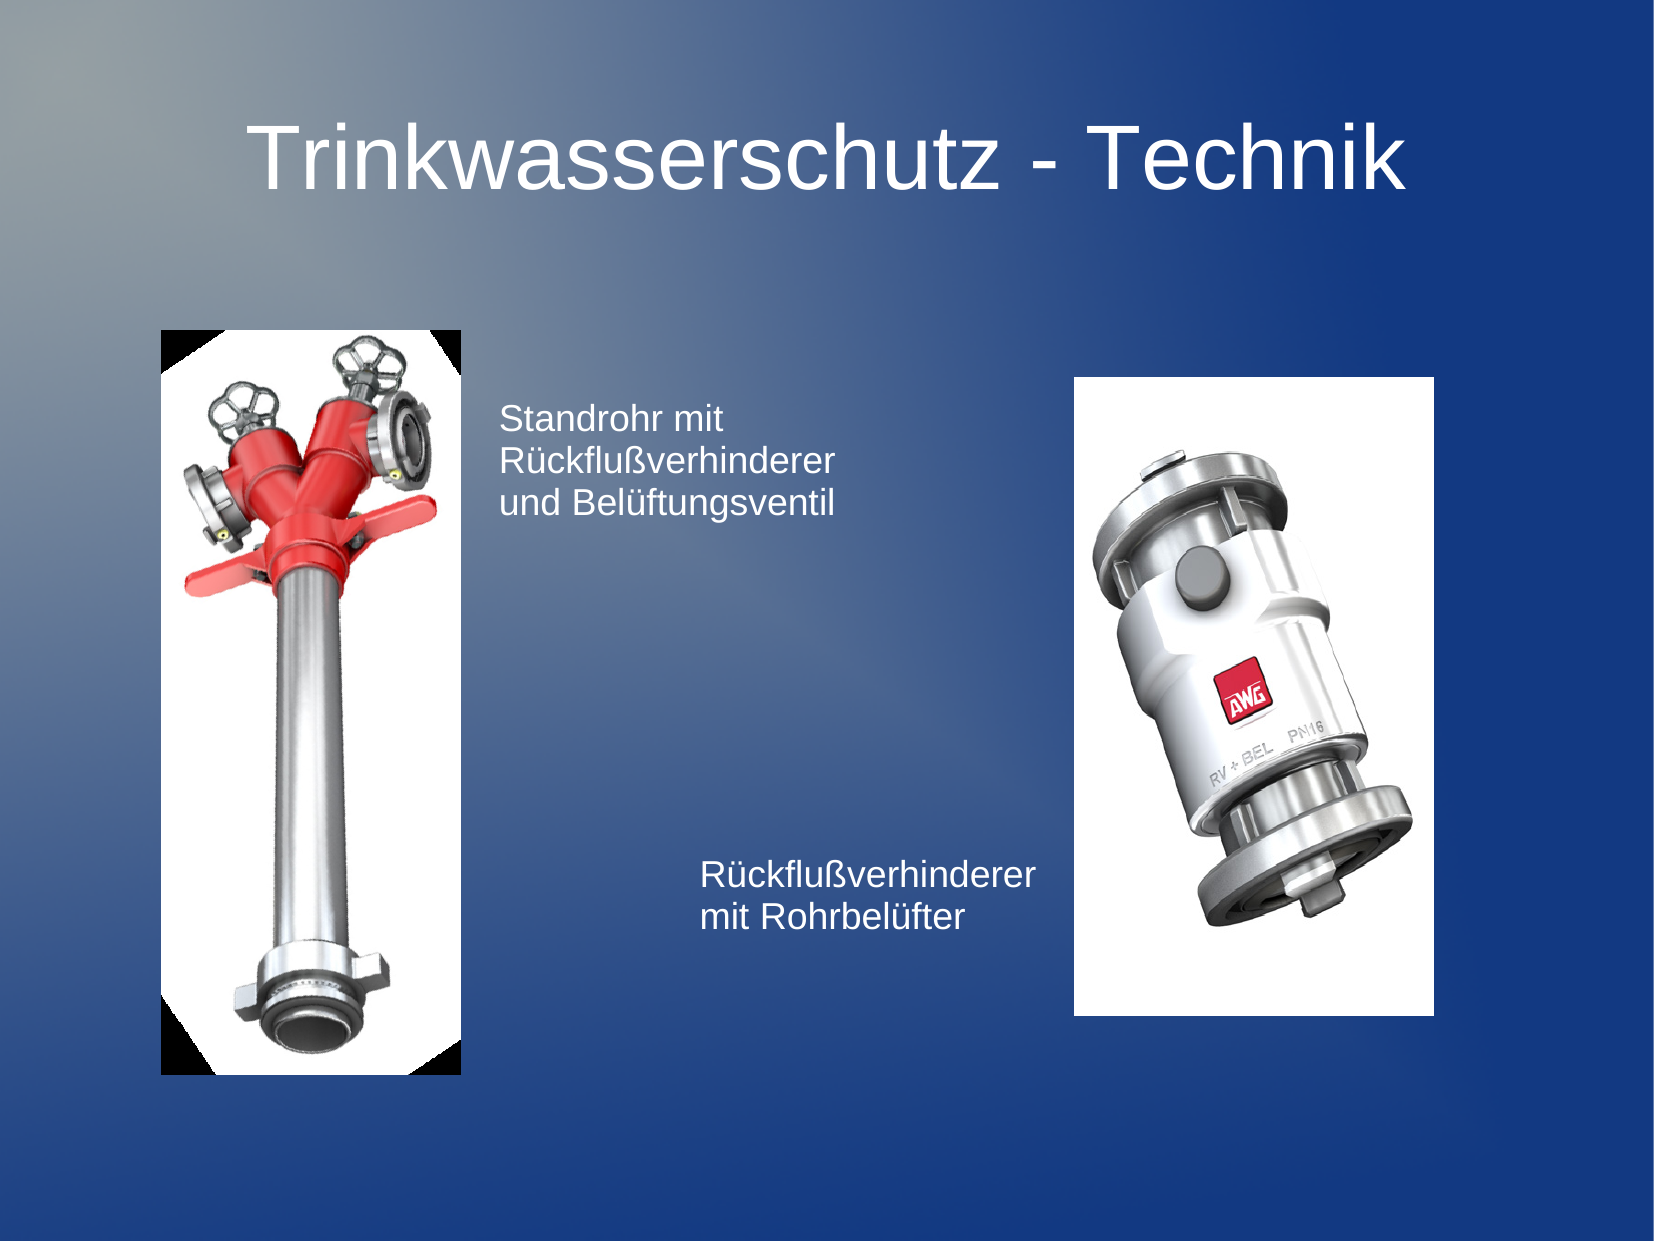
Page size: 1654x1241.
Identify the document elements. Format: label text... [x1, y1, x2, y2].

picture [161, 330, 461, 1075]
text_box Standrohr mit Rückflußverhinderer und Belüftungsventil [484, 389, 862, 531]
title Trinkwasserschutz - Technik [82, 49, 1571, 257]
text_box Rückflußverhinderer mit Rohrbelüfter [684, 845, 1052, 945]
picture [1074, 377, 1434, 1016]
